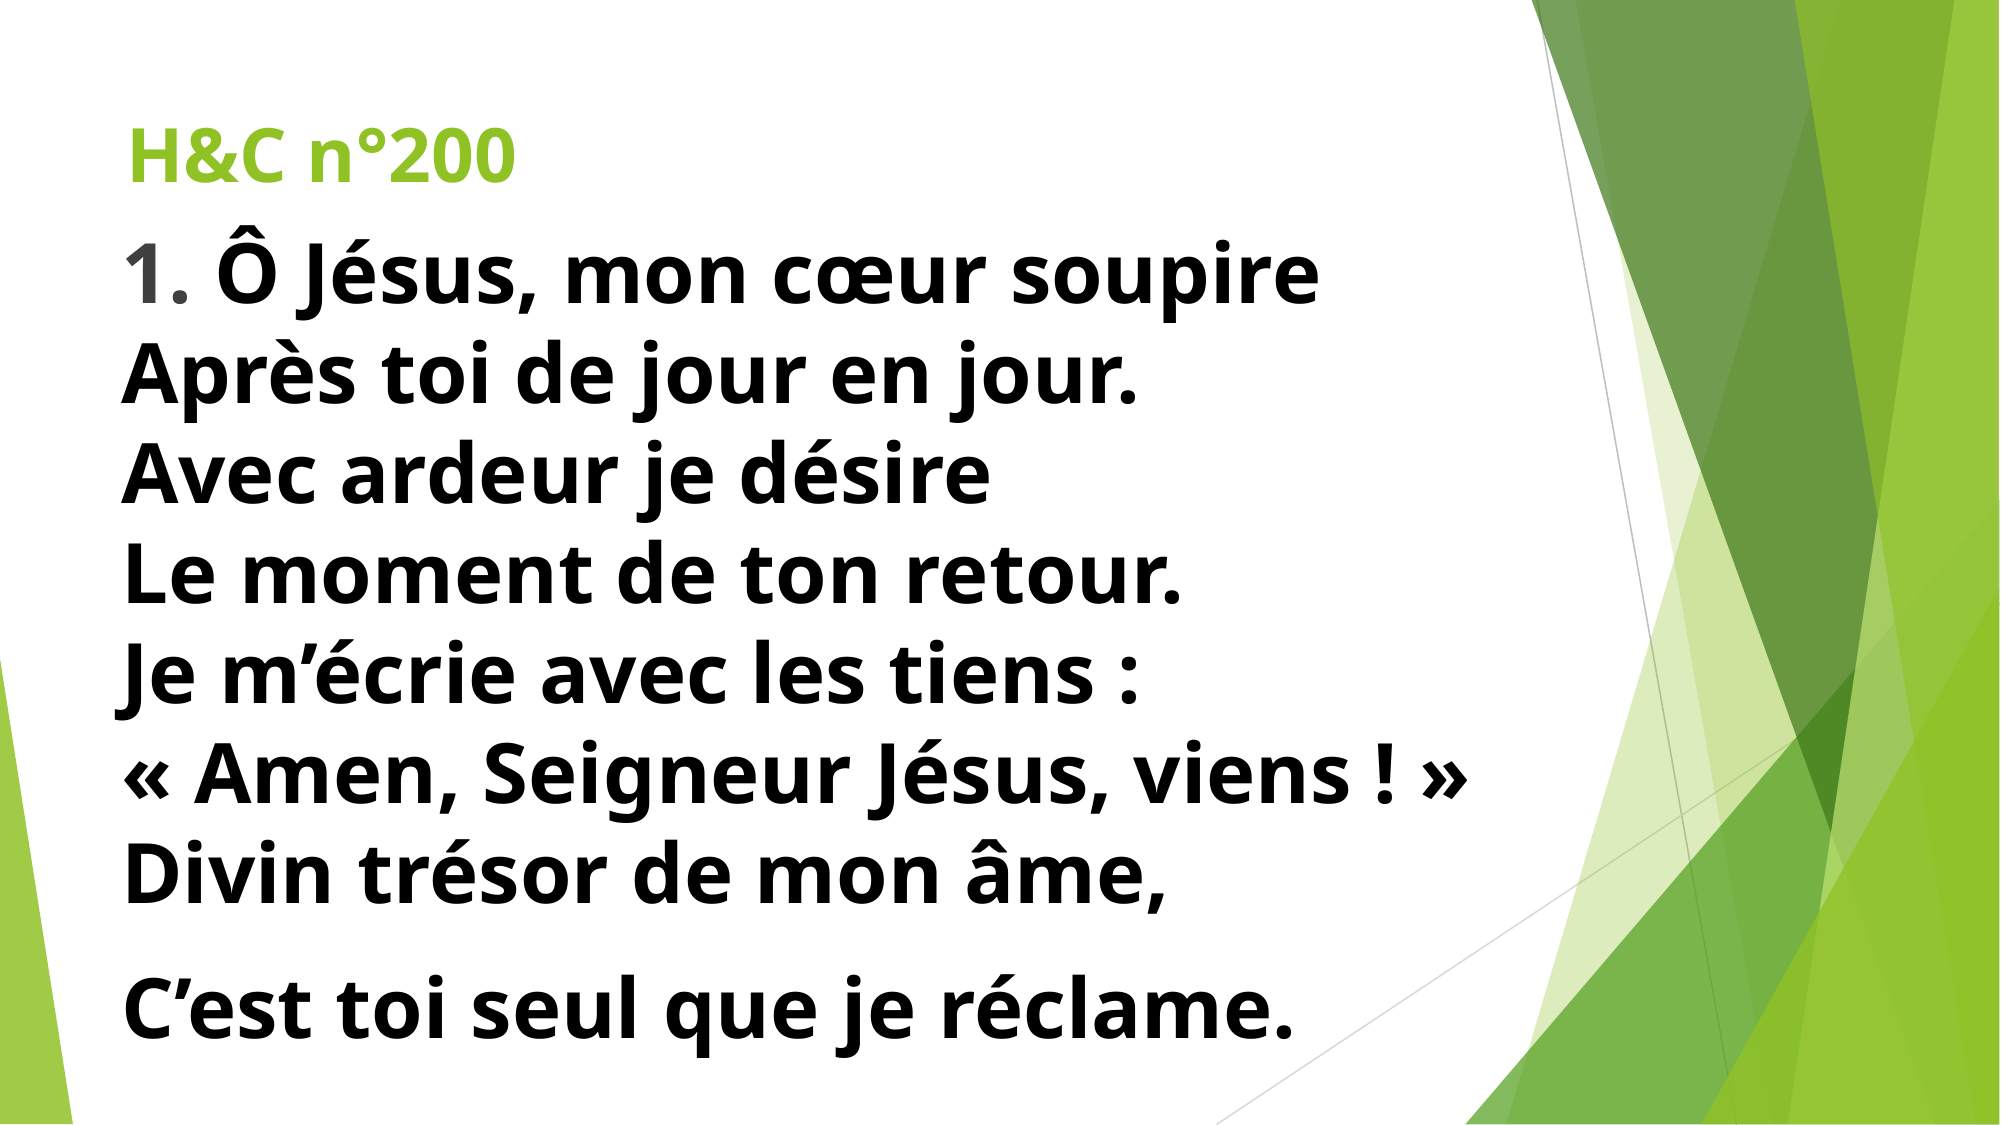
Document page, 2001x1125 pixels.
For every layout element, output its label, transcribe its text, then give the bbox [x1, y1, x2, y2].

text_box H&C n°200 [111, 99, 1522, 212]
text_box 1. Ô Jésus, mon cœur soupire Après toi de jour en jour. Avec ardeur je désire Le moment de ton retour. Je m’écrie avec les tiens : « Amen, Seigneur Jésus, viens ! » Divin trésor de mon âme, C’est toi seul que je réclame. [106, 212, 1961, 1074]
